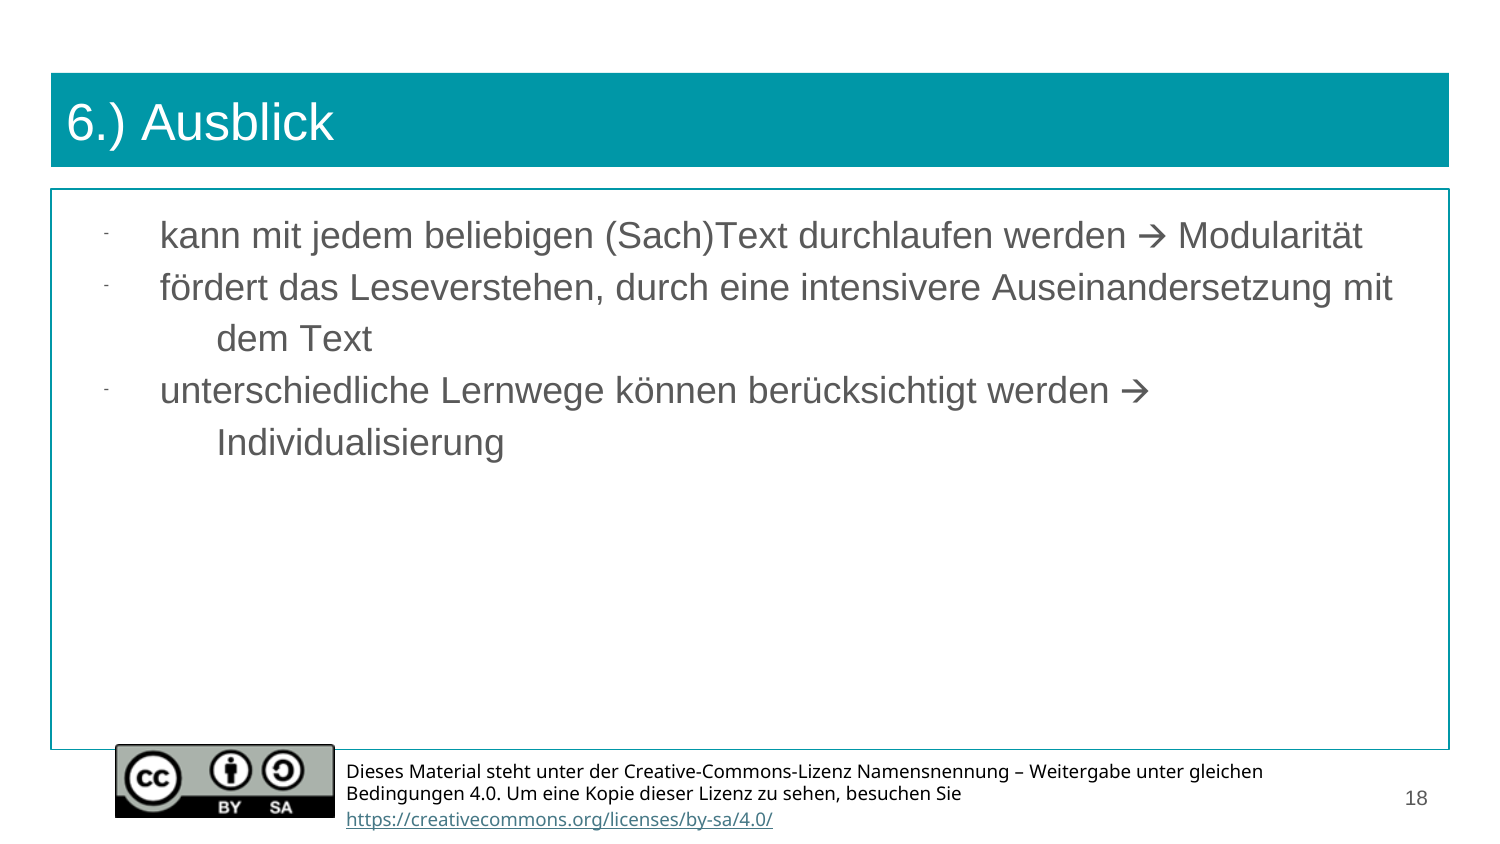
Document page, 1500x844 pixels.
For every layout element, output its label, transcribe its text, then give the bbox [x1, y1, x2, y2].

title 6.) Ausblick [51, 72, 1449, 167]
text_box [1389, 764, 1480, 830]
picture [115, 745, 335, 818]
list kann mit jedem beliebigen (Sach)Text durchlaufen werden 🡪 Modularität fördert das Leseverstehen, durch eine intensivere Auseinandersetzung mit dem Text unterschiedliche Lernwege können berücksichtigt werden 🡪 Individualisierung [51, 189, 1449, 750]
text_box Dieses Material steht unter der Creative-Commons-Lizenz Namensnennung – Weitergabe unter gleichen Bedingungen 4.0. Um eine Kopie dieser Lizenz zu sehen, besuchen Sie https://creativecommons.org/licenses/by-sa/4.0/ [331, 744, 1401, 820]
